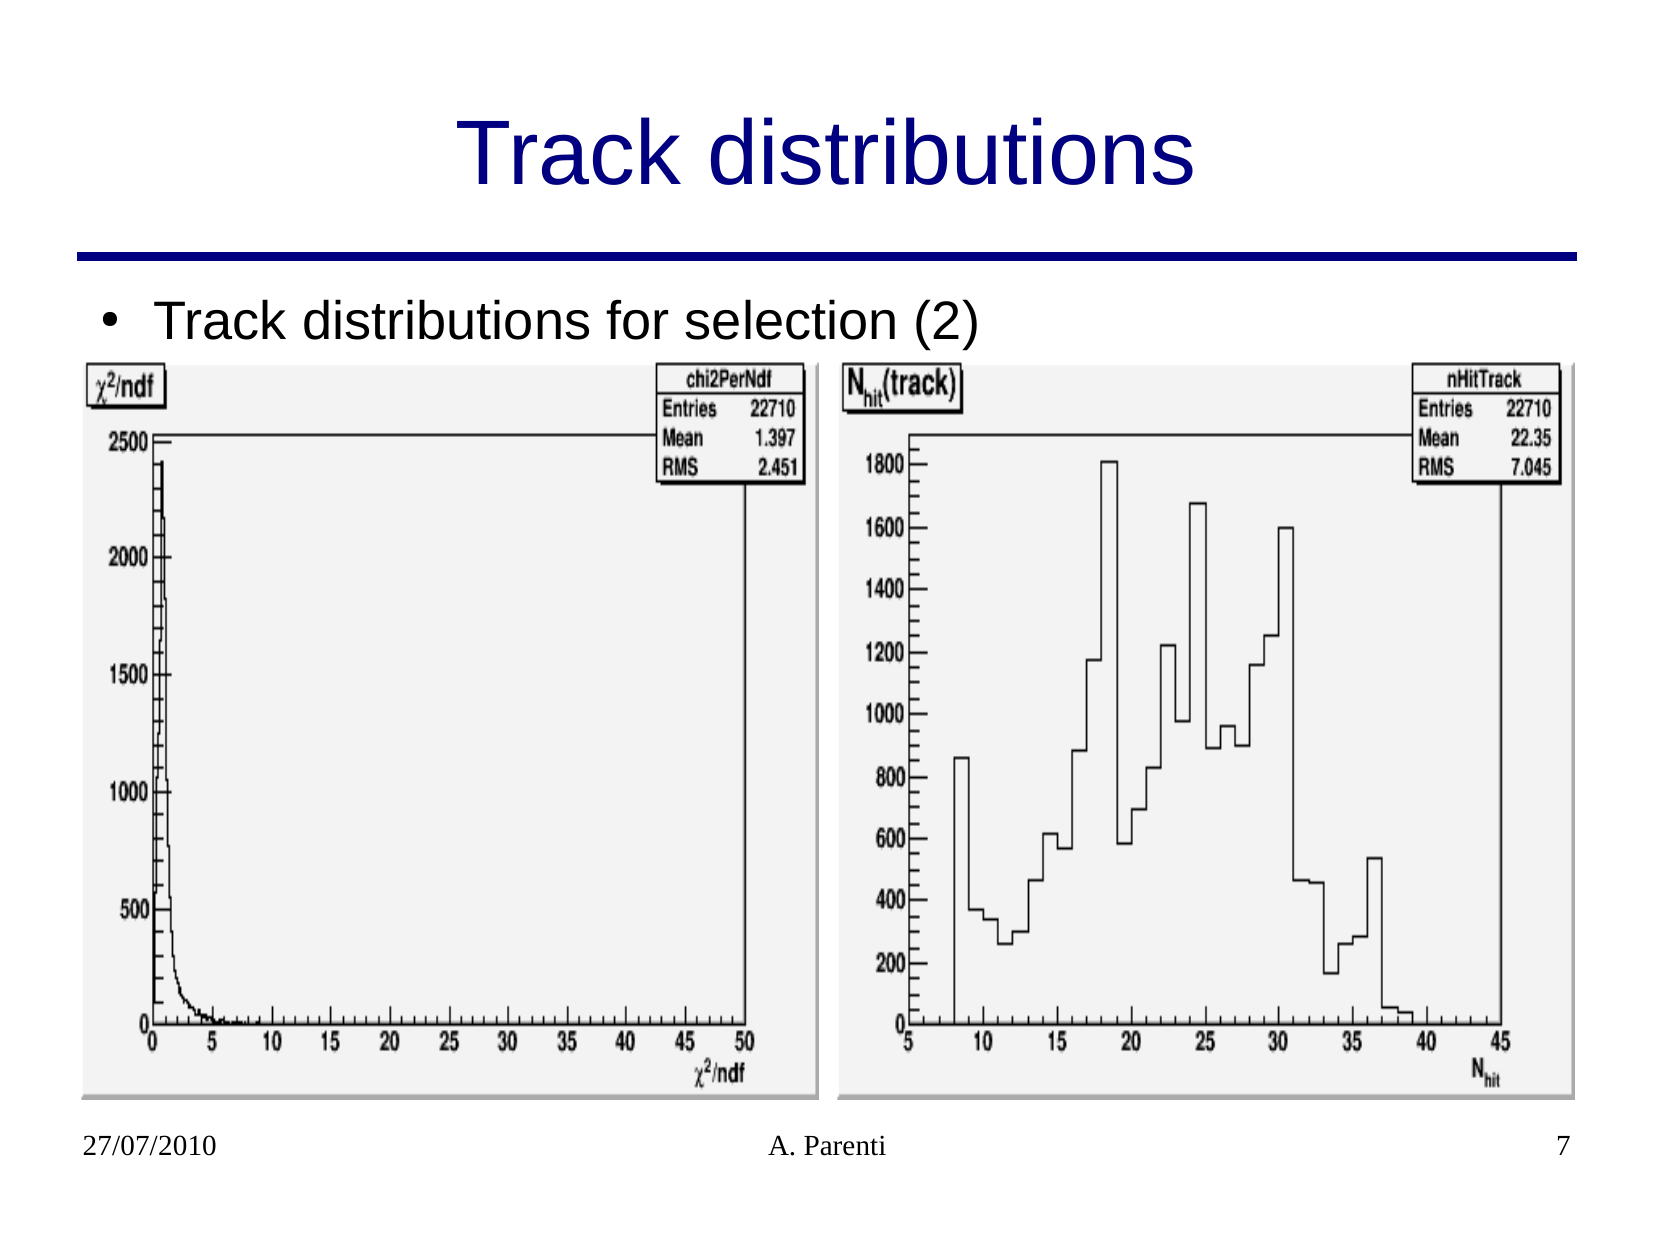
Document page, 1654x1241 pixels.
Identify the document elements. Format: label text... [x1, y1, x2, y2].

list Track distributions for selection (2) [82, 290, 1571, 1109]
title Track distributions [82, 49, 1571, 257]
picture [80, 361, 819, 1100]
picture [836, 361, 1575, 1100]
